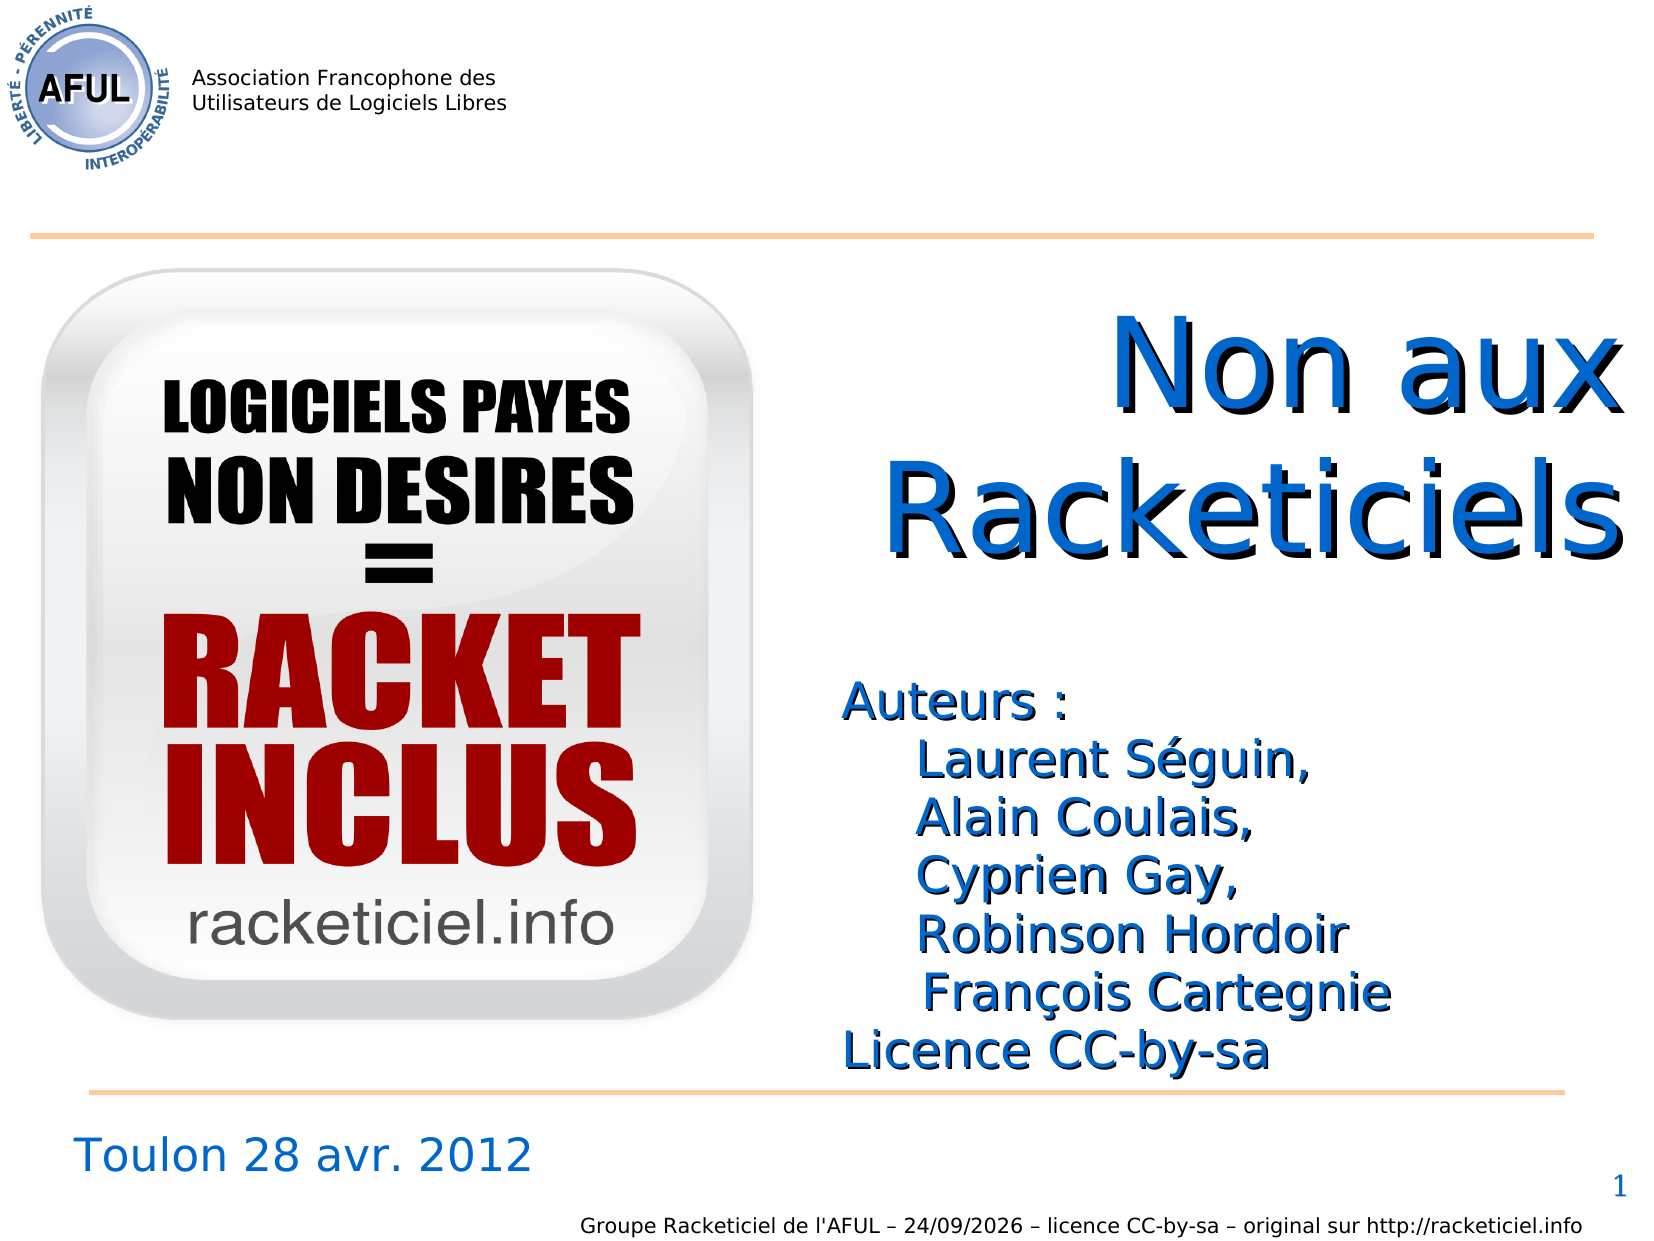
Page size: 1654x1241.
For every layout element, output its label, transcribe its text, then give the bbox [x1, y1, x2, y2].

text_box Auteurs : Laurent Séguin, Alain Coulais, Cyprien Gay, Robinson Hordoir François Cartegnie Licence CC-by-sa [826, 664, 1595, 1087]
title Non aux Racketiciels [826, 291, 1625, 583]
picture [0, 0, 178, 178]
picture [30, 265, 768, 1039]
text_box Toulon 28 avr. 2012 [59, 1122, 591, 1191]
